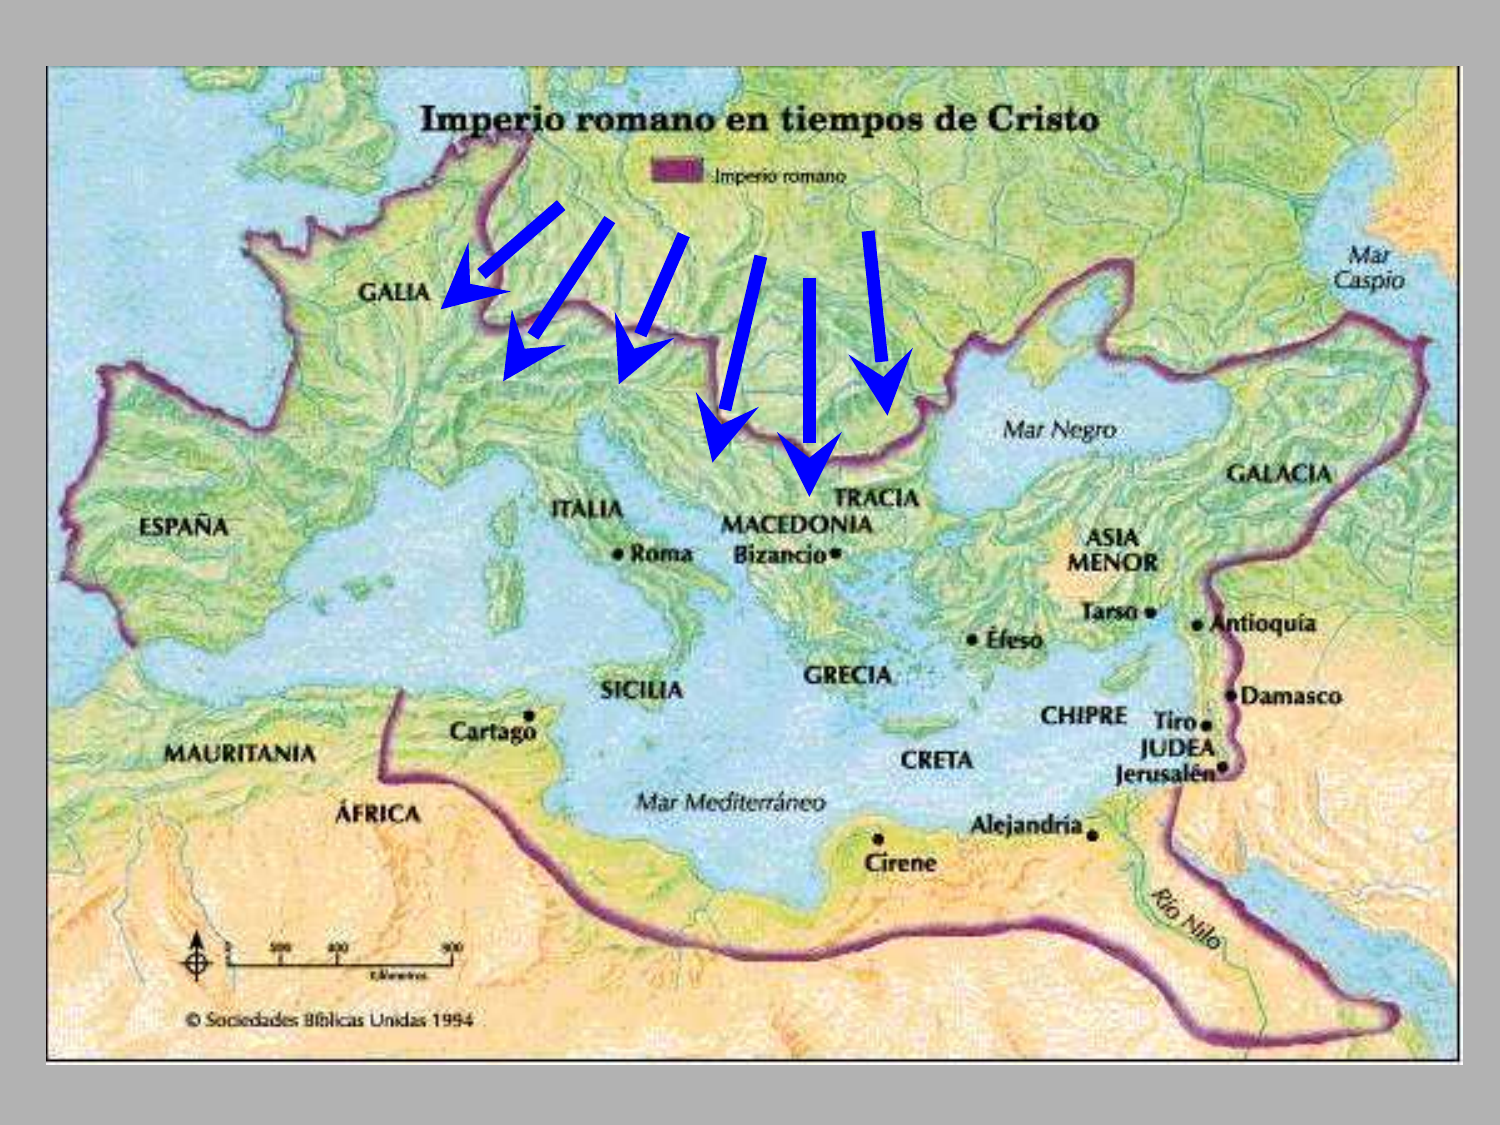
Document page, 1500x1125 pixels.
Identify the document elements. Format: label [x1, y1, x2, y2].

picture [46, 66, 1463, 1065]
